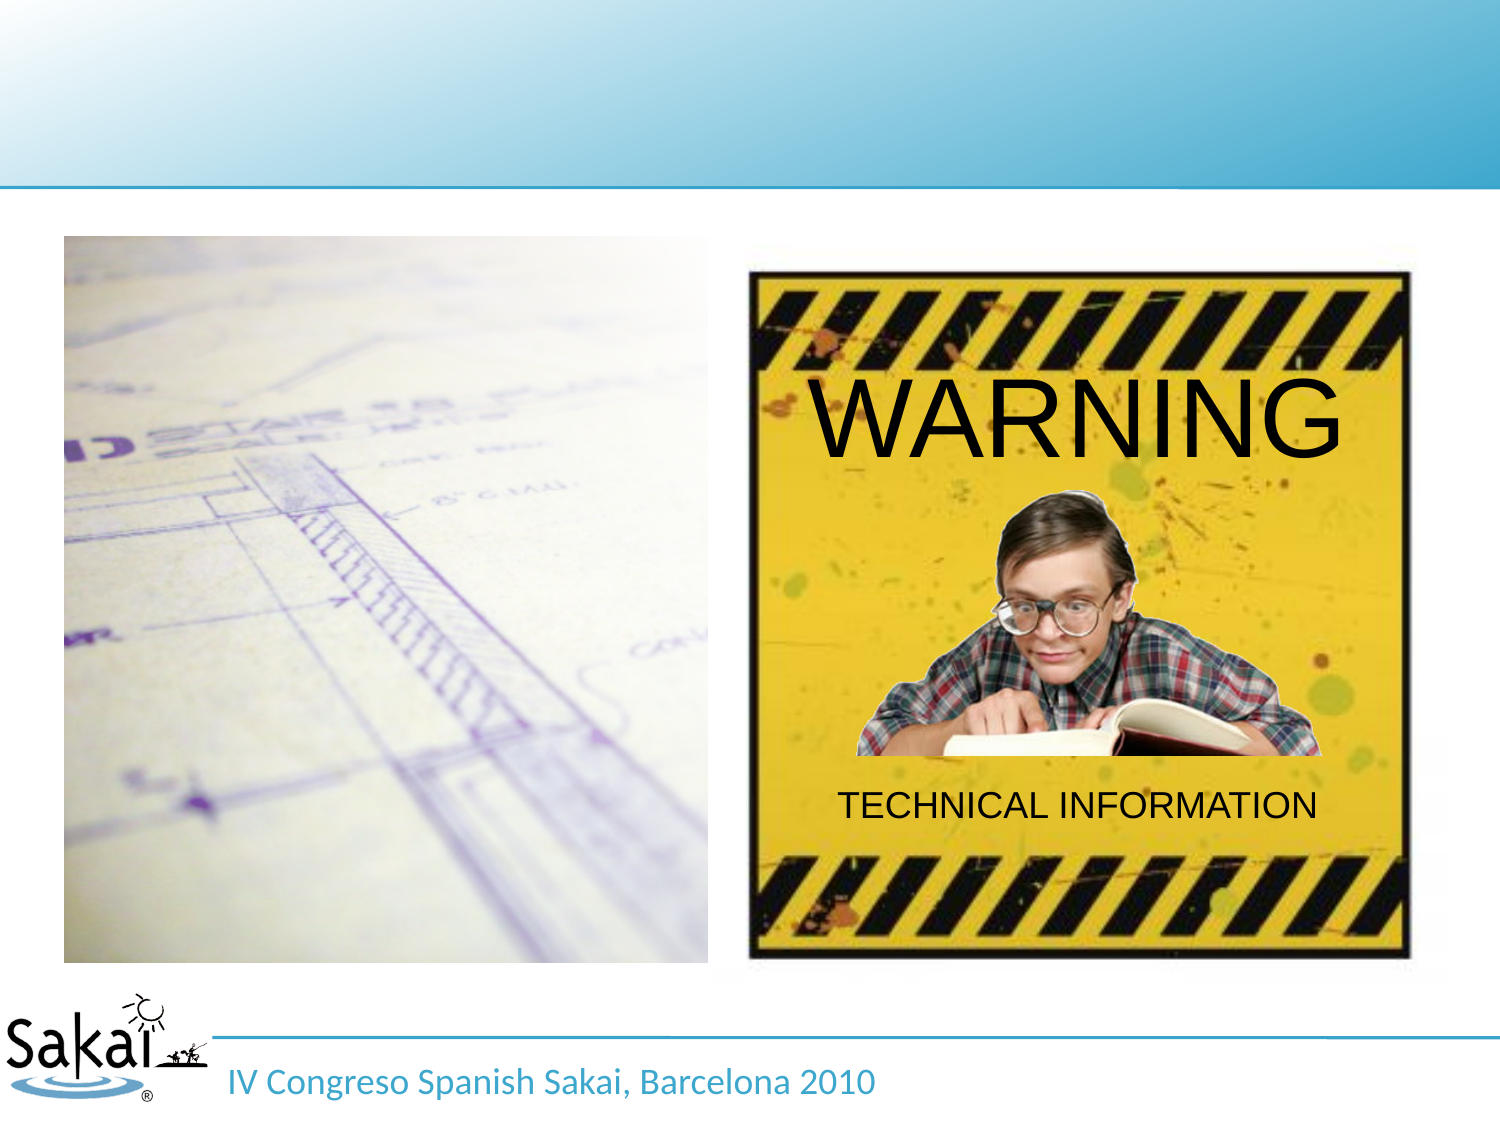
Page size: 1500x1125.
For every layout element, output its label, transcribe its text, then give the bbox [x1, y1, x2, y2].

picture [0, 236, 1447, 1125]
subtitle ¿Cómo funciona? [561, 212, 1475, 680]
